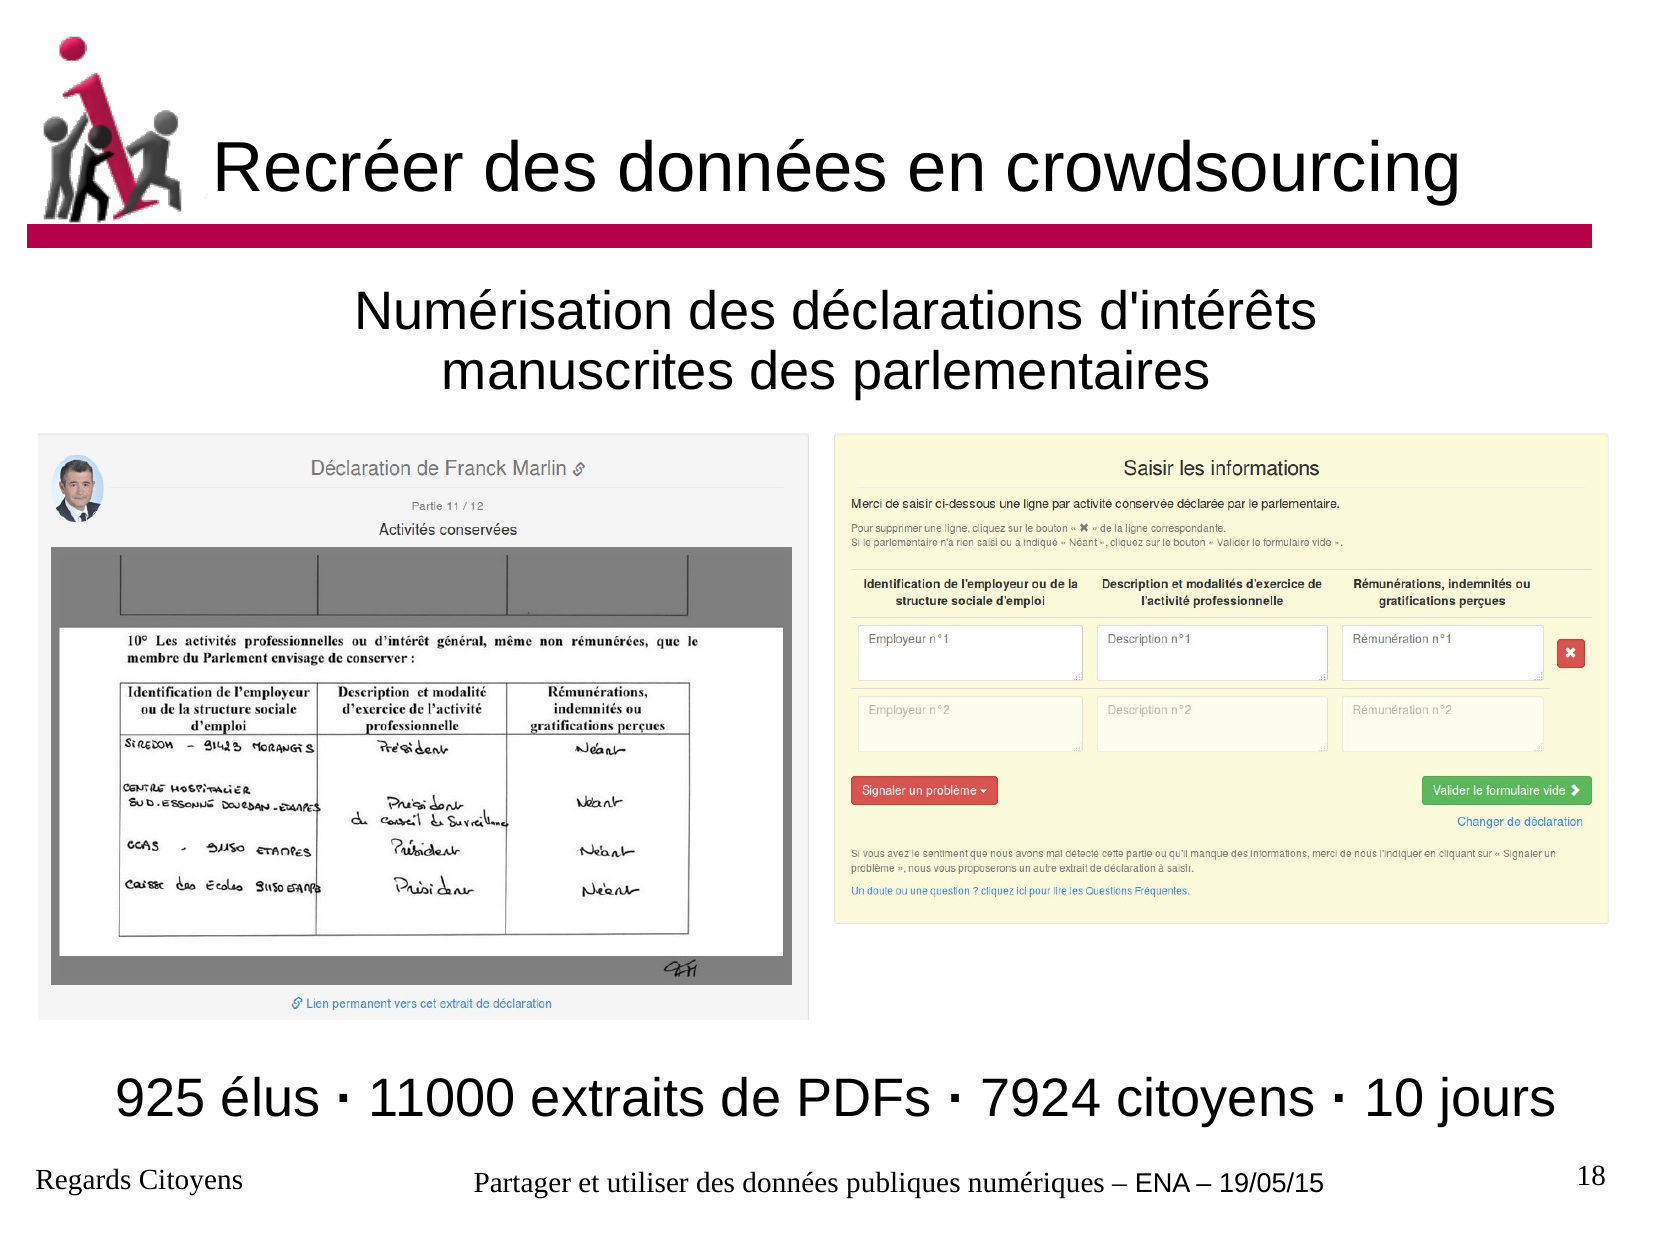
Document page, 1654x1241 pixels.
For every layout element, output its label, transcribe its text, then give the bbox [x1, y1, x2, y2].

picture [27, 31, 208, 224]
title Recréer des données en crowdsourcing [212, 70, 1648, 264]
picture [38, 423, 1614, 1020]
text_box Numérisation des déclarations d'intérêts manuscrites des parlementaires 925 élus · 11000 extraits de PDFs · 7924 citoyens · 10 jours [0, 272, 1654, 1136]
